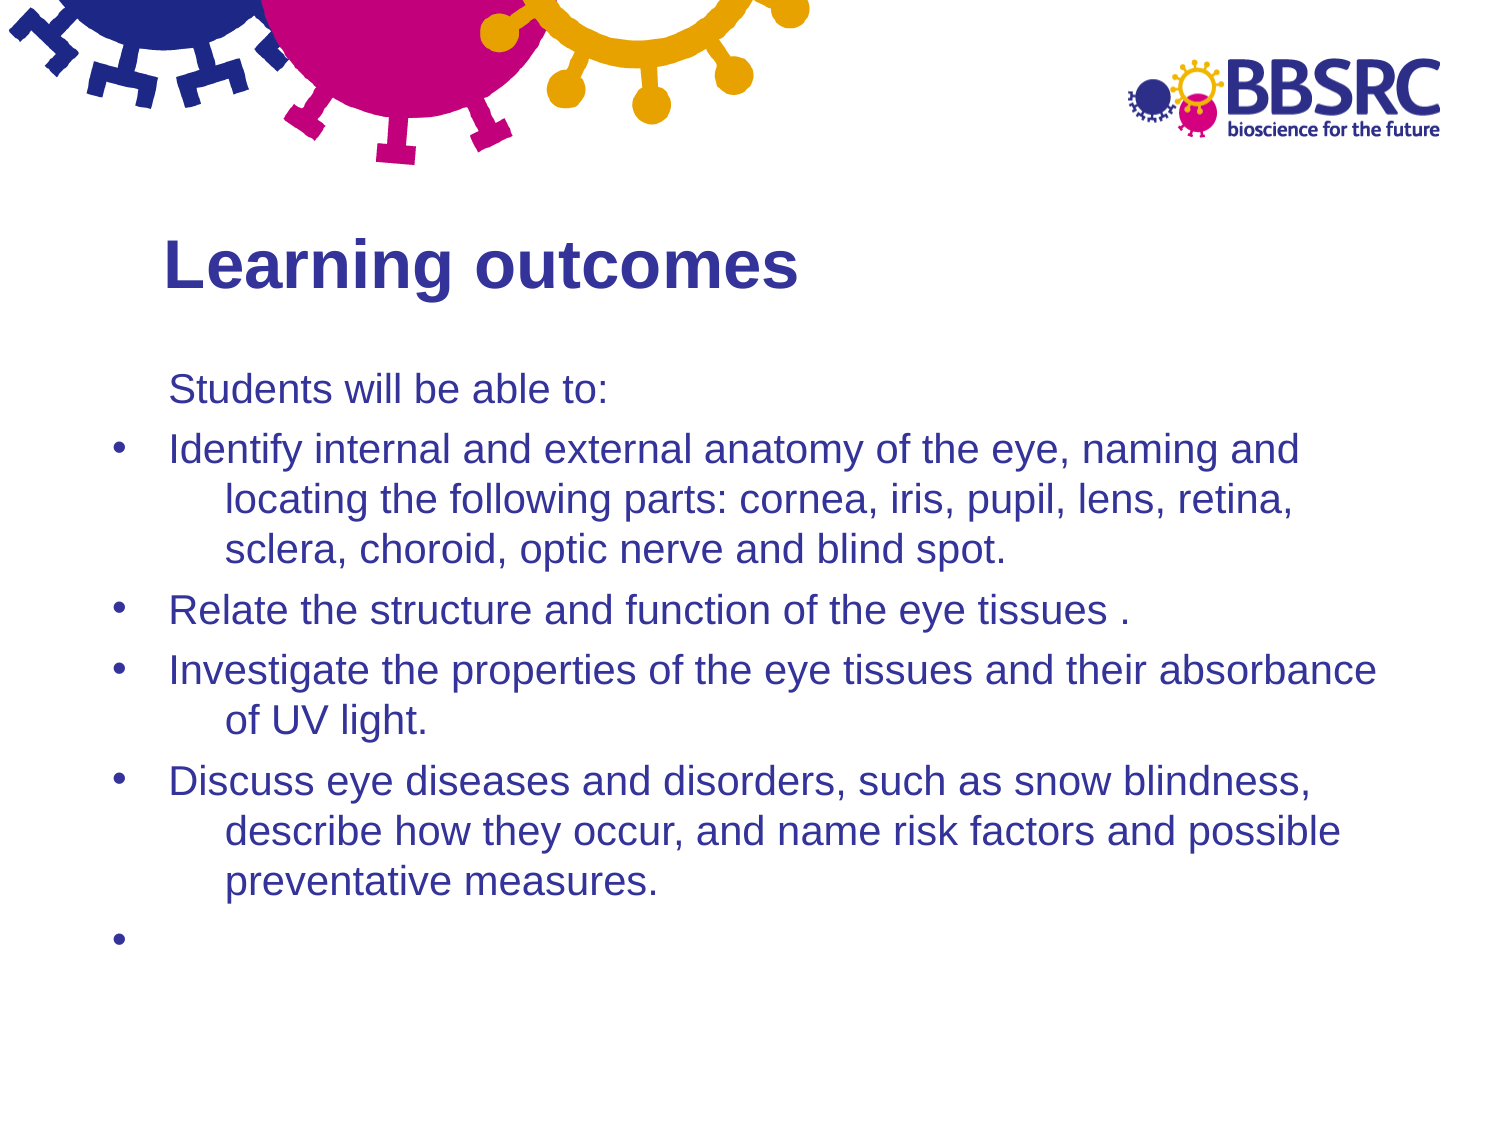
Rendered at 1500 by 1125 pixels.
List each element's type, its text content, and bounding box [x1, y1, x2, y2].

list Learning outcomes [112, 219, 1377, 303]
list Students will be able to: Identify internal and external anatomy of the eye, naming and locating the following parts: cornea, iris, pupil, lens, retina, sclera, choroid, optic nerve and blind spot. Relate the structure and function of the eye tissues . Investigate the properties of the eye tissues and their absorbance of UV light. Discuss eye diseases and disorders, such as snow blindness, describe how they occur, and name risk factors and possible preventative measures. [112, 361, 1412, 1047]
